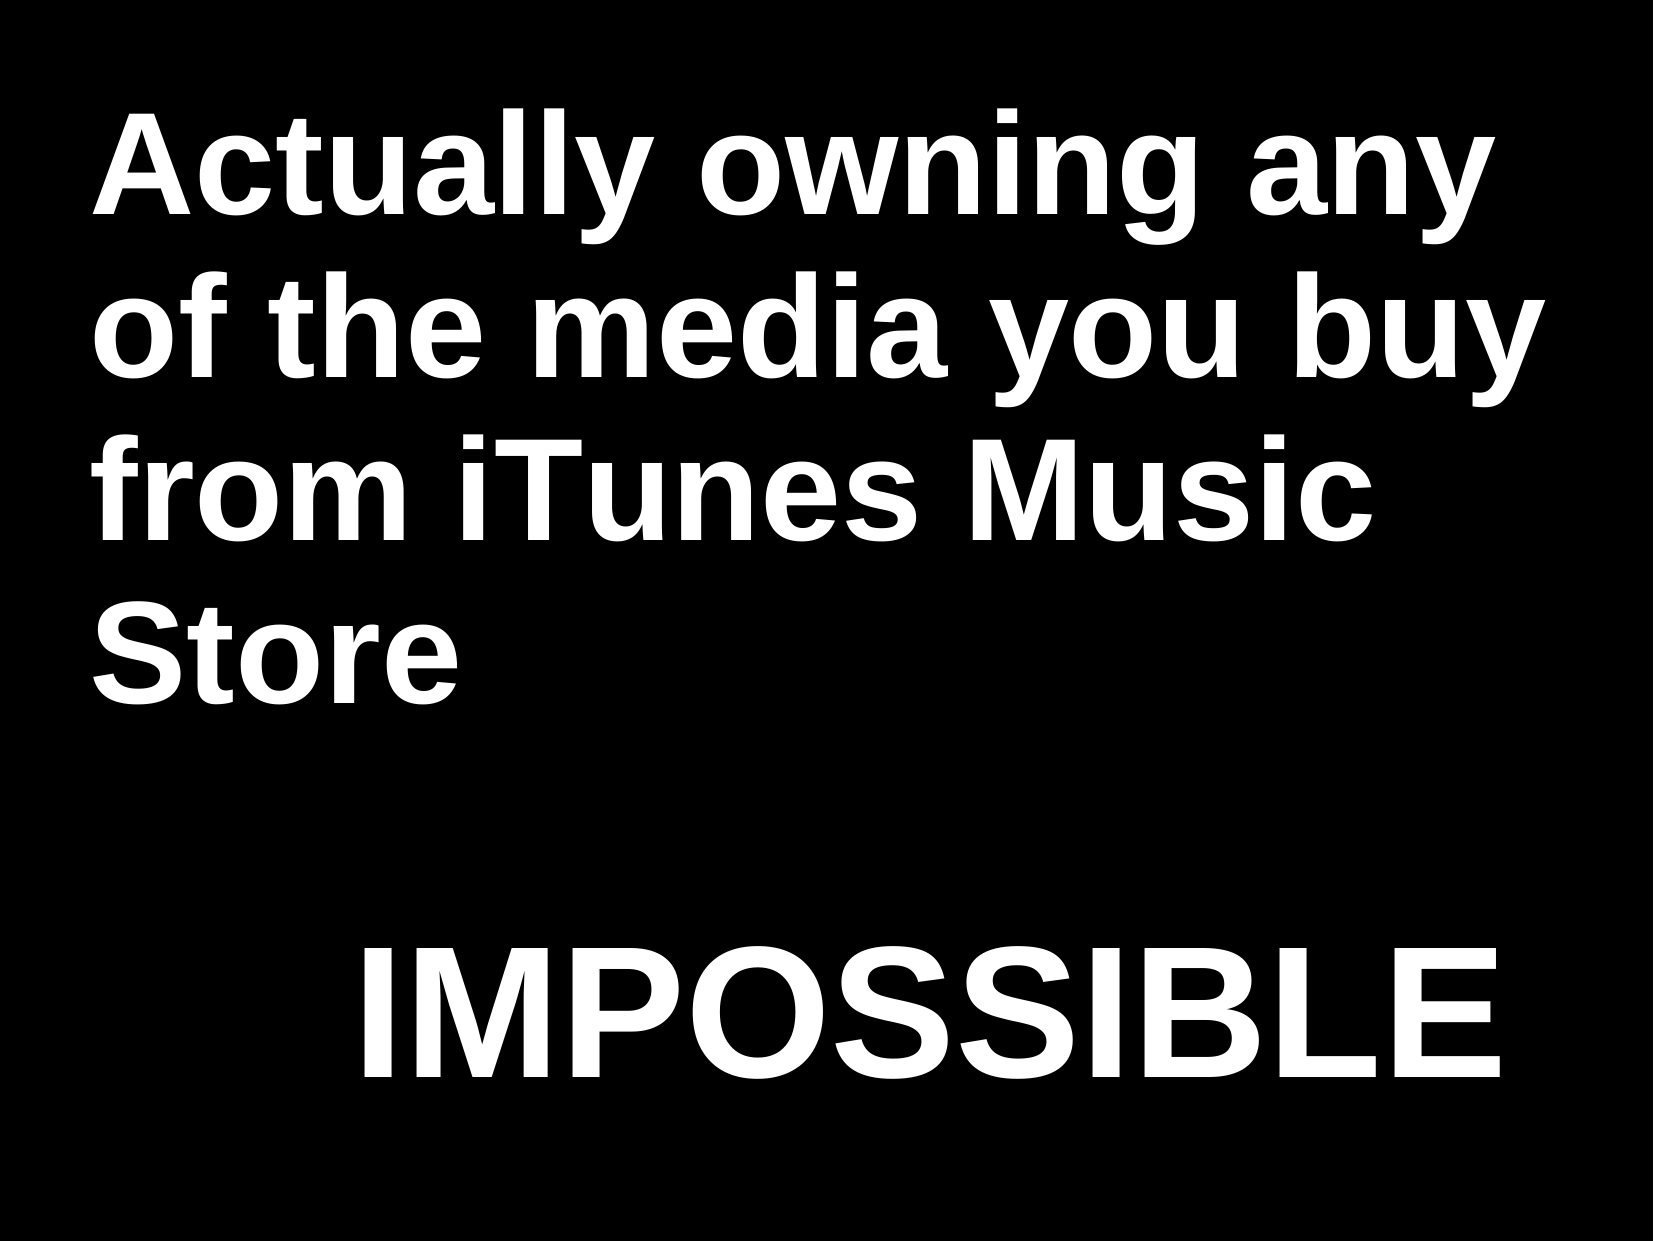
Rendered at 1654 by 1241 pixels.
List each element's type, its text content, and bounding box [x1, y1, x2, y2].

text_box IMPOSSIBLE [187, 900, 1576, 1163]
text_box Actually owning any of the media you buy from iTunes Music Store [75, 75, 1576, 751]
